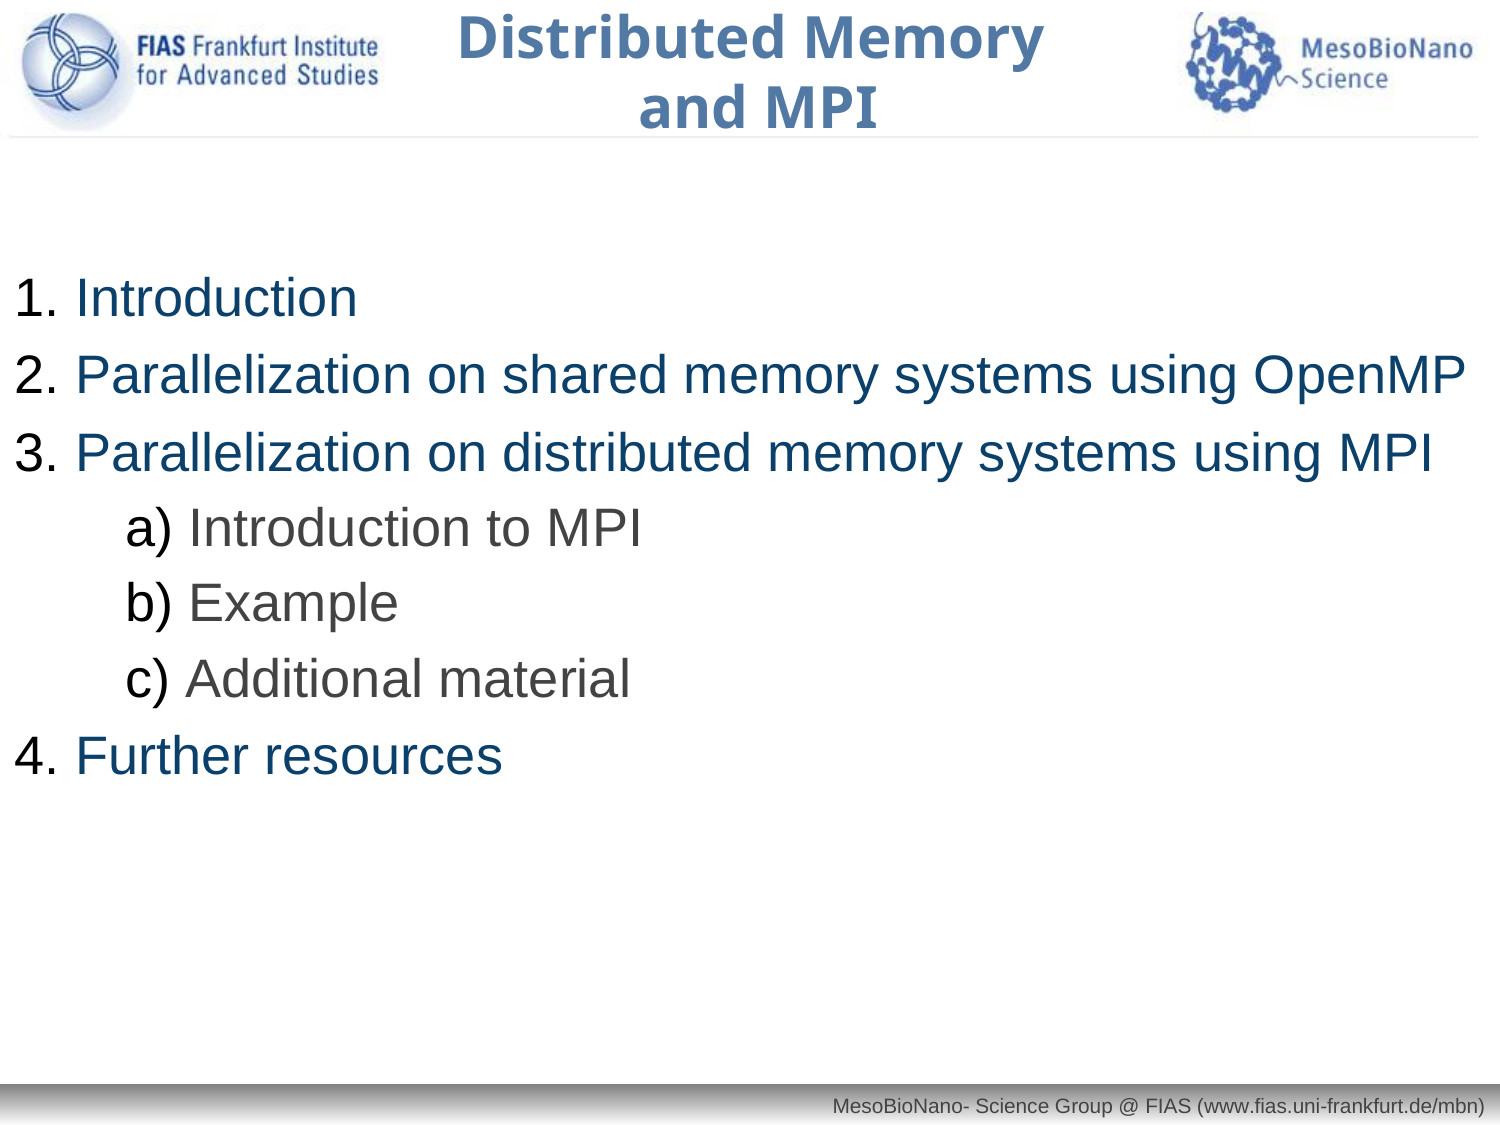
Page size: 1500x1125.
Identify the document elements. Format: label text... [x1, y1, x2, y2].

title Distributed Memory and MPI [0, 0, 1499, 149]
list Introduction Parallelization on shared memory systems using OpenMP Parallelization on distributed memory systems using MPI Introduction to MPI Example Additional material Further resources [0, 177, 1499, 1034]
